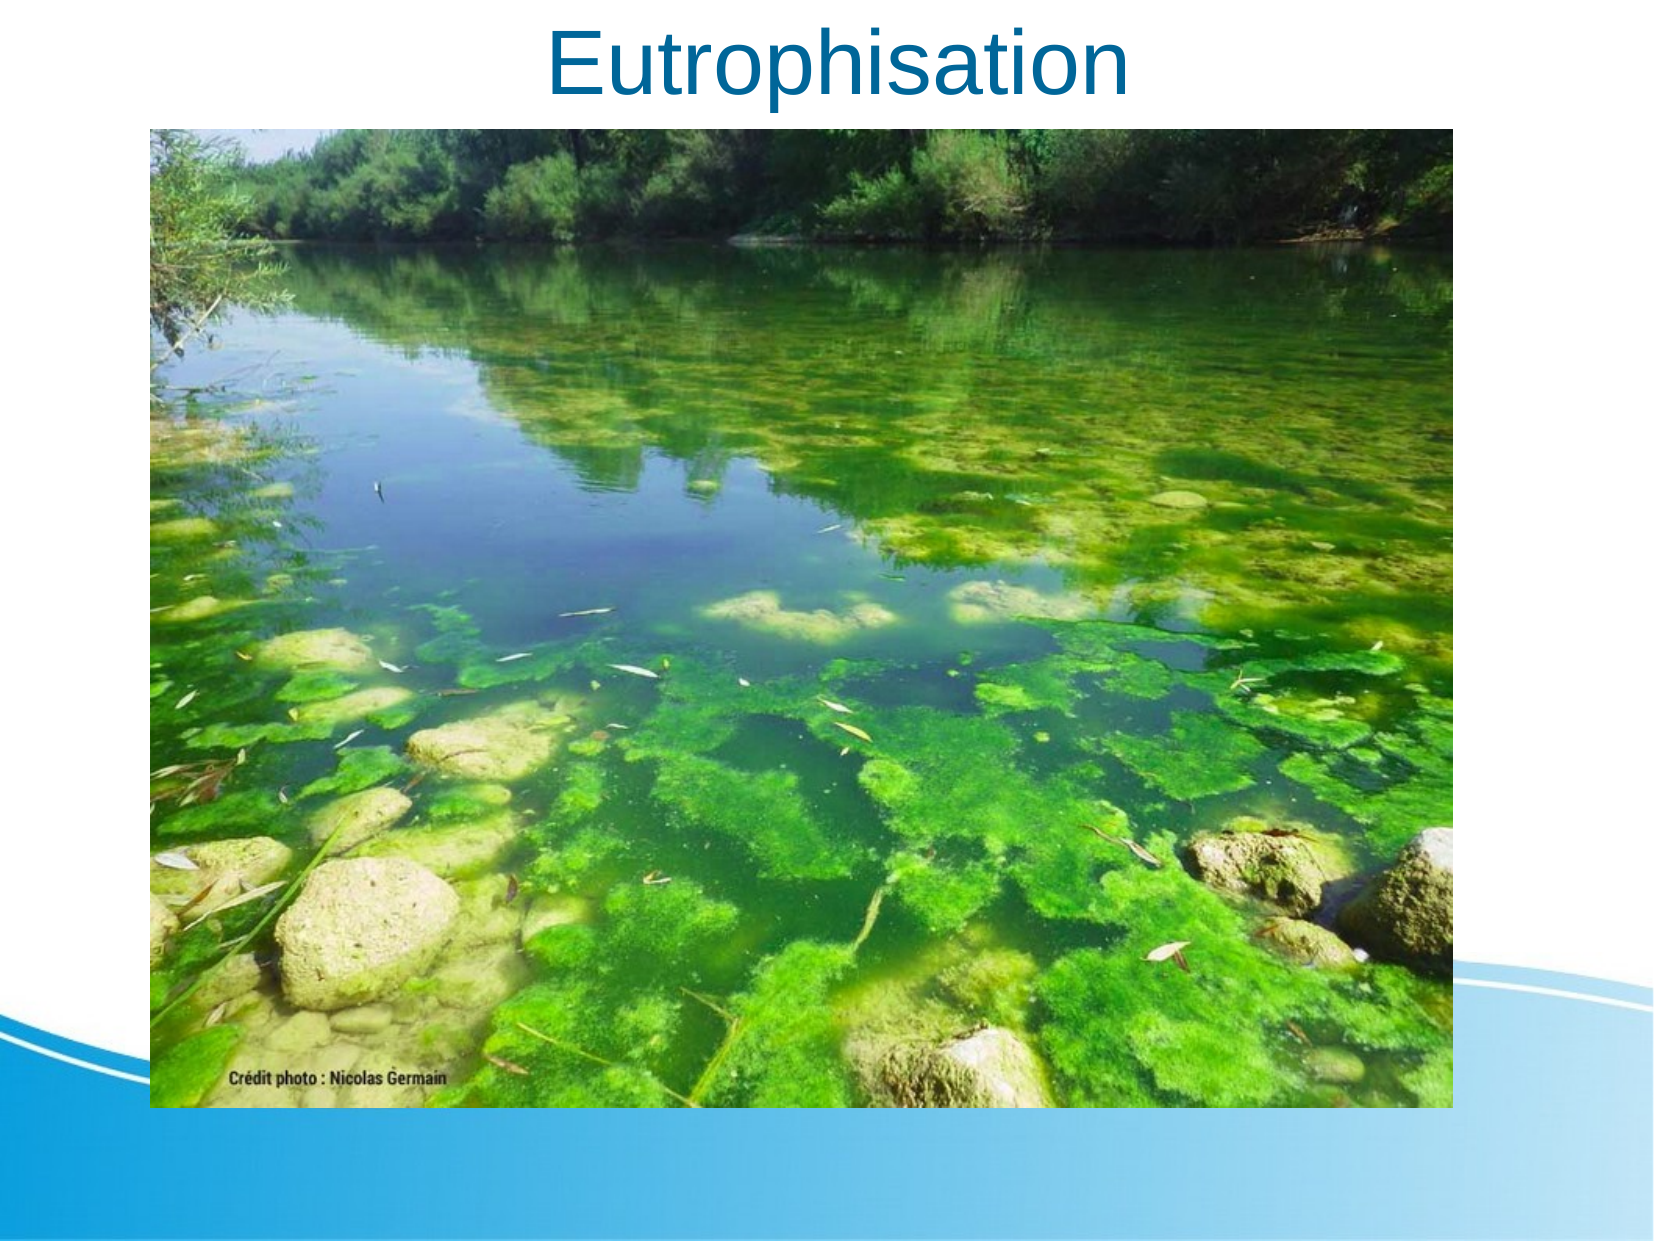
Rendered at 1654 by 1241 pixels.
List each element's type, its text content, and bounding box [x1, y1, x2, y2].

picture [0, 129, 1654, 1241]
title Eutrophisation [330, 11, 1347, 129]
